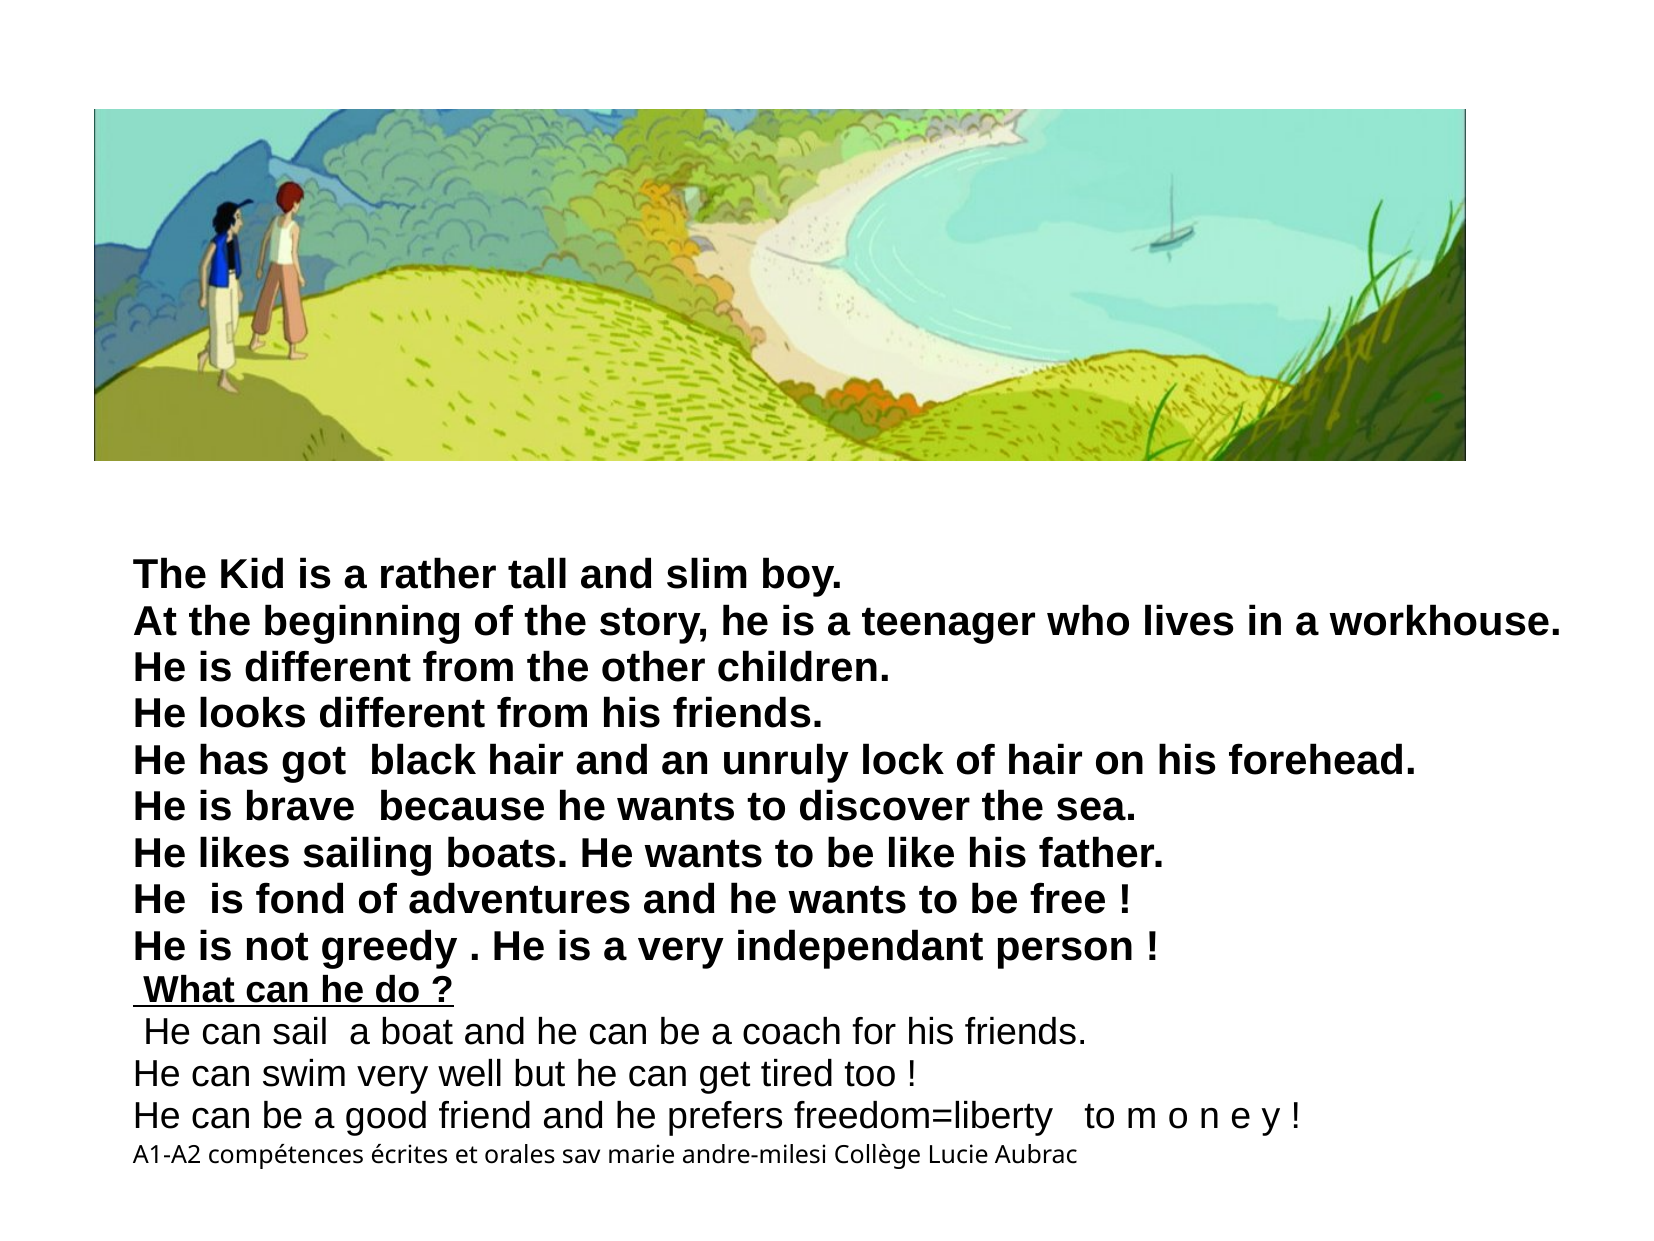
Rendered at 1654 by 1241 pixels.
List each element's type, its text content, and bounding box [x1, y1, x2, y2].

text_box The Kid is a rather tall and slim boy. At the beginning of the story, he is a teenager who lives in a workhouse. He is different from the other children. He looks different from his friends. He has got black hair and an unruly lock of hair on his forehead. He is brave because he wants to discover the sea. He likes sailing boats. He wants to be like his father. He is fond of adventures and he wants to be free ! He is not greedy . He is a very independant person ! What can he do ? He can sail a boat and he can be a coach for his friends. He can swim very well but he can get tired too ! He can be a good friend and he prefers freedom=liberty to m o n e y ! A1-A2 compétences écrites et orales sav marie andre-milesi Collège Lucie Aubrac [118, 543, 1592, 1197]
picture [94, 109, 1466, 461]
